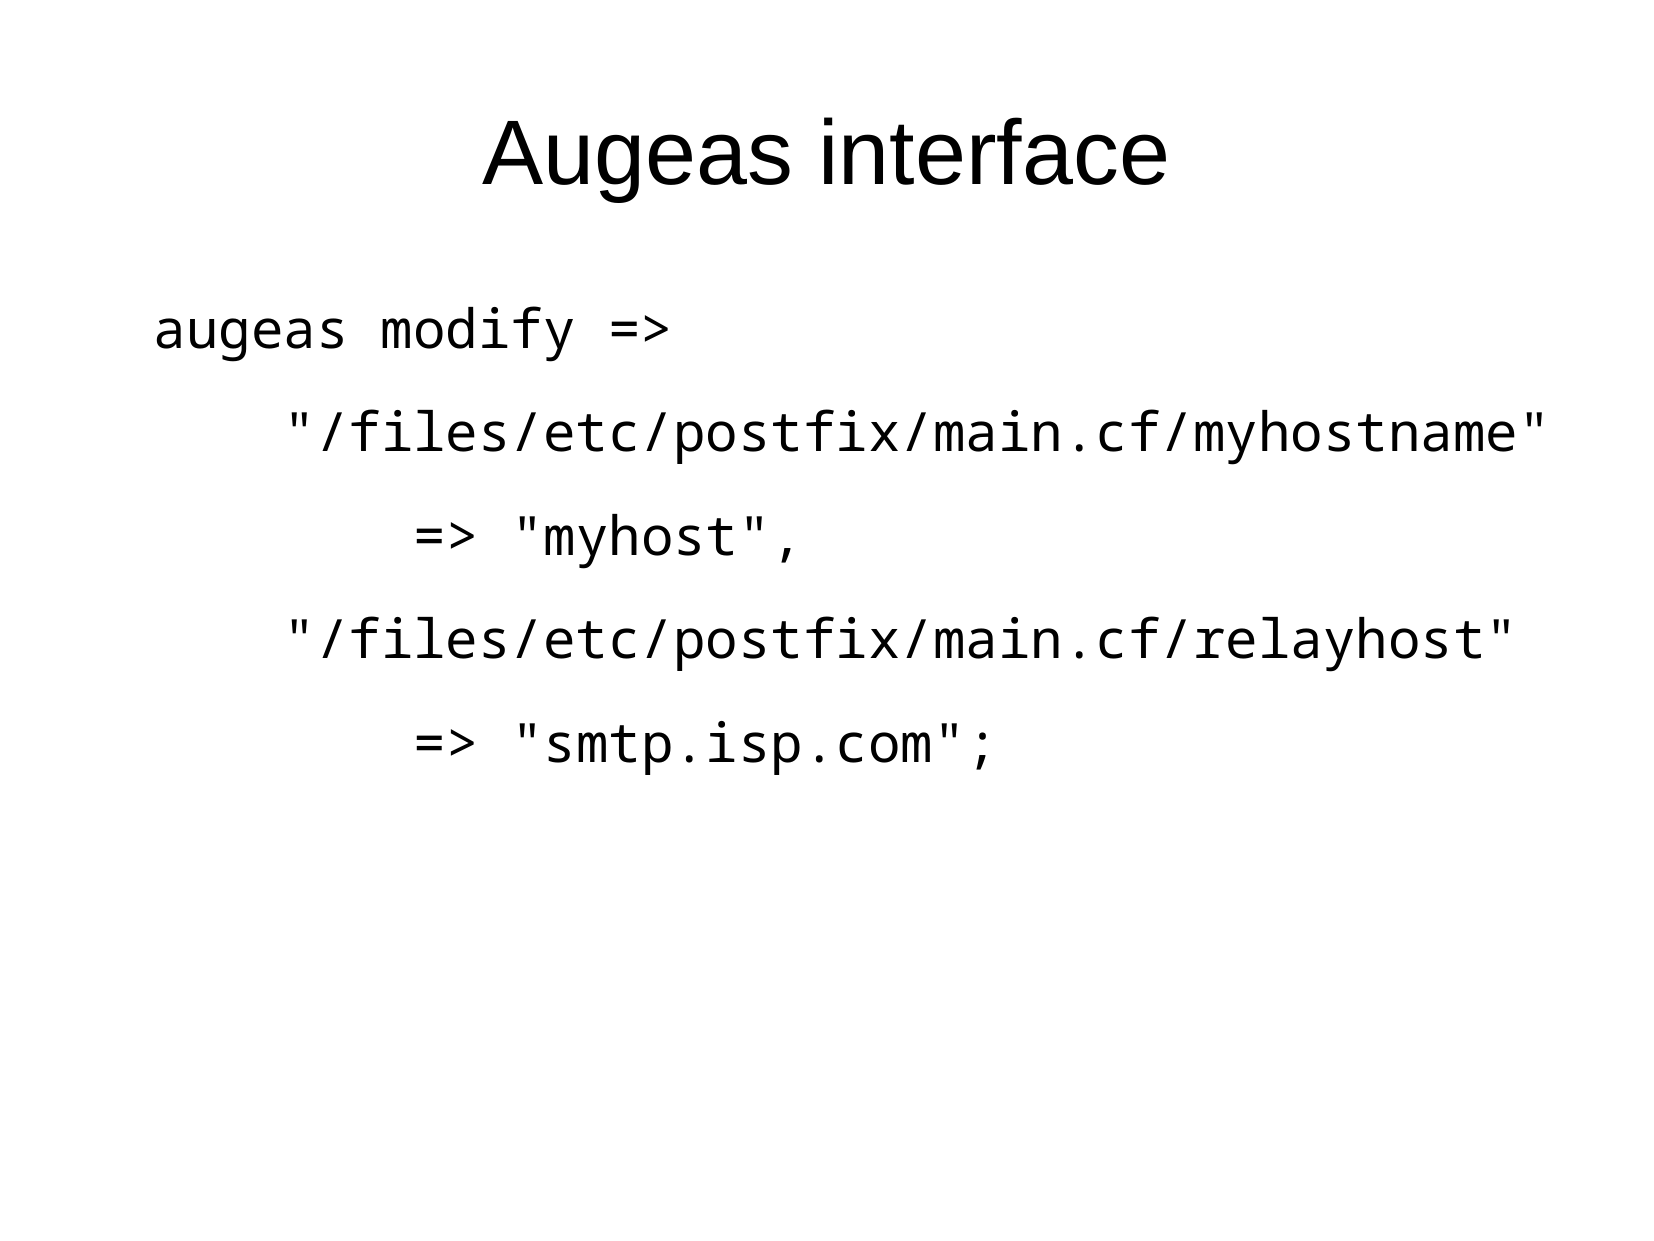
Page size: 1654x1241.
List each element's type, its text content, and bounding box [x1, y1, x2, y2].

list augeas modify => "/files/etc/postfix/main.cf/myhostname" => "myhost", "/files/etc/postfix/main.cf/relayhost" => "smtp.isp.com"; [82, 290, 1571, 1158]
title Augeas interface [82, 49, 1571, 257]
